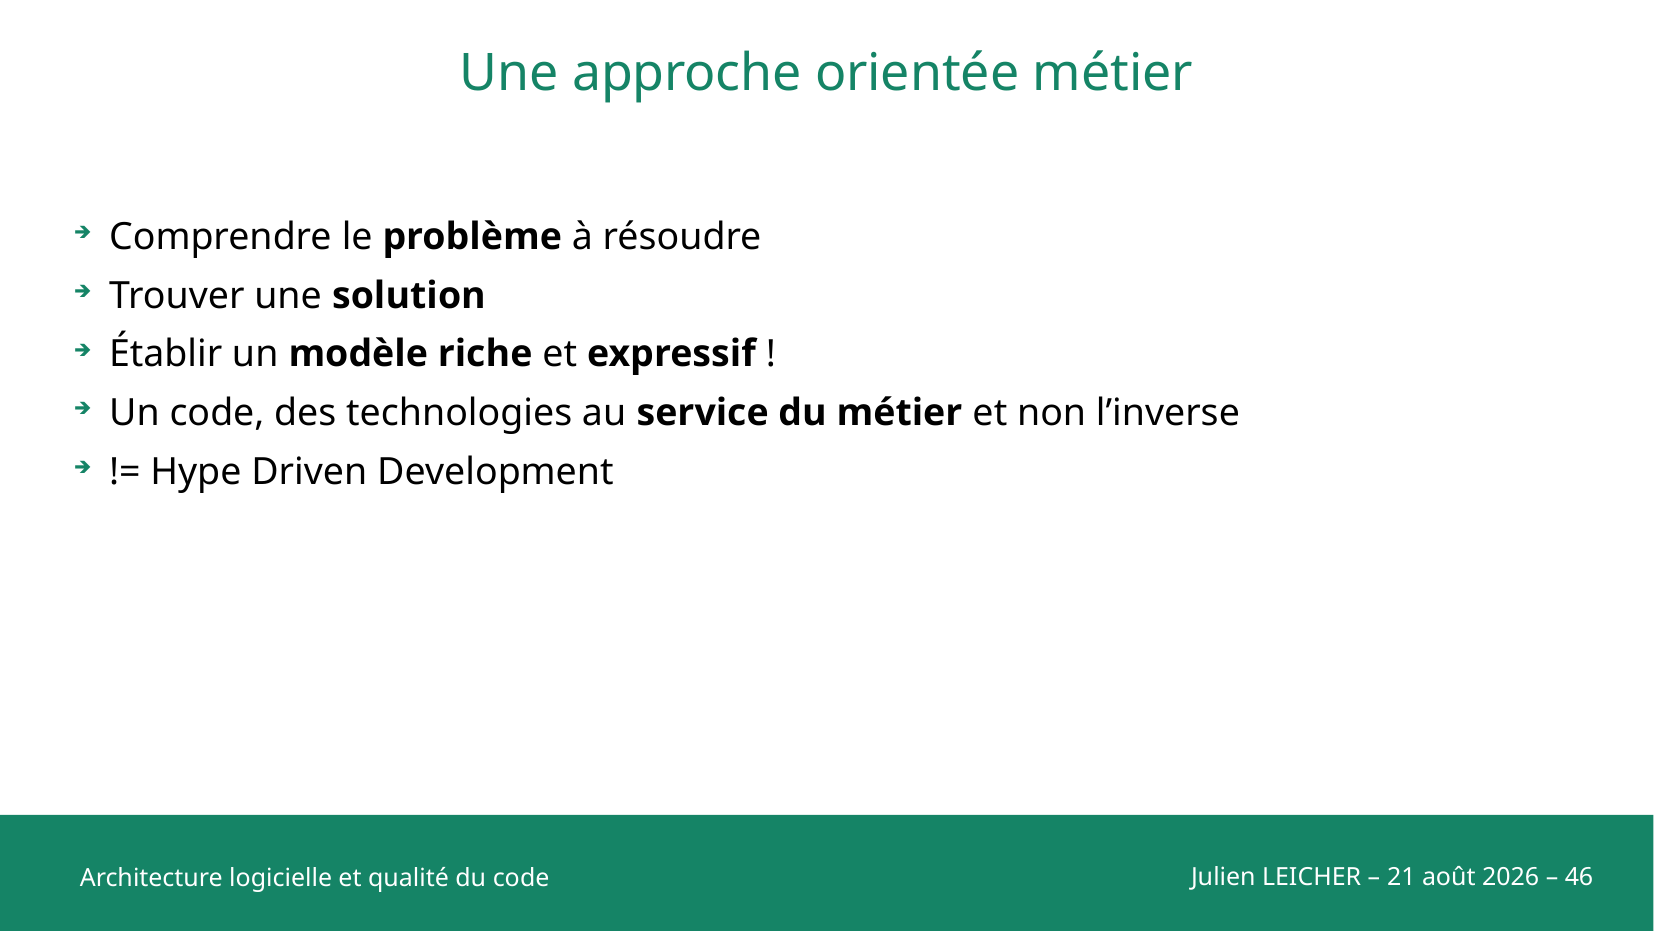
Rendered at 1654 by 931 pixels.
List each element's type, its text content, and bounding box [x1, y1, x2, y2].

text_box Architecture logicielle et qualité du code [64, 852, 798, 898]
text_box Une approche orientée métier [0, 27, 1654, 113]
text_box Julien LEICHER – 7 mars 2022 – <numéro> [0, 814, 1654, 931]
text_box Comprendre le problème à résoudre Trouver une solution Établir un modèle riche et expressif ! Un code, des technologies au service du métier et non l’inverse != Hype Driven Development [59, 194, 1595, 678]
